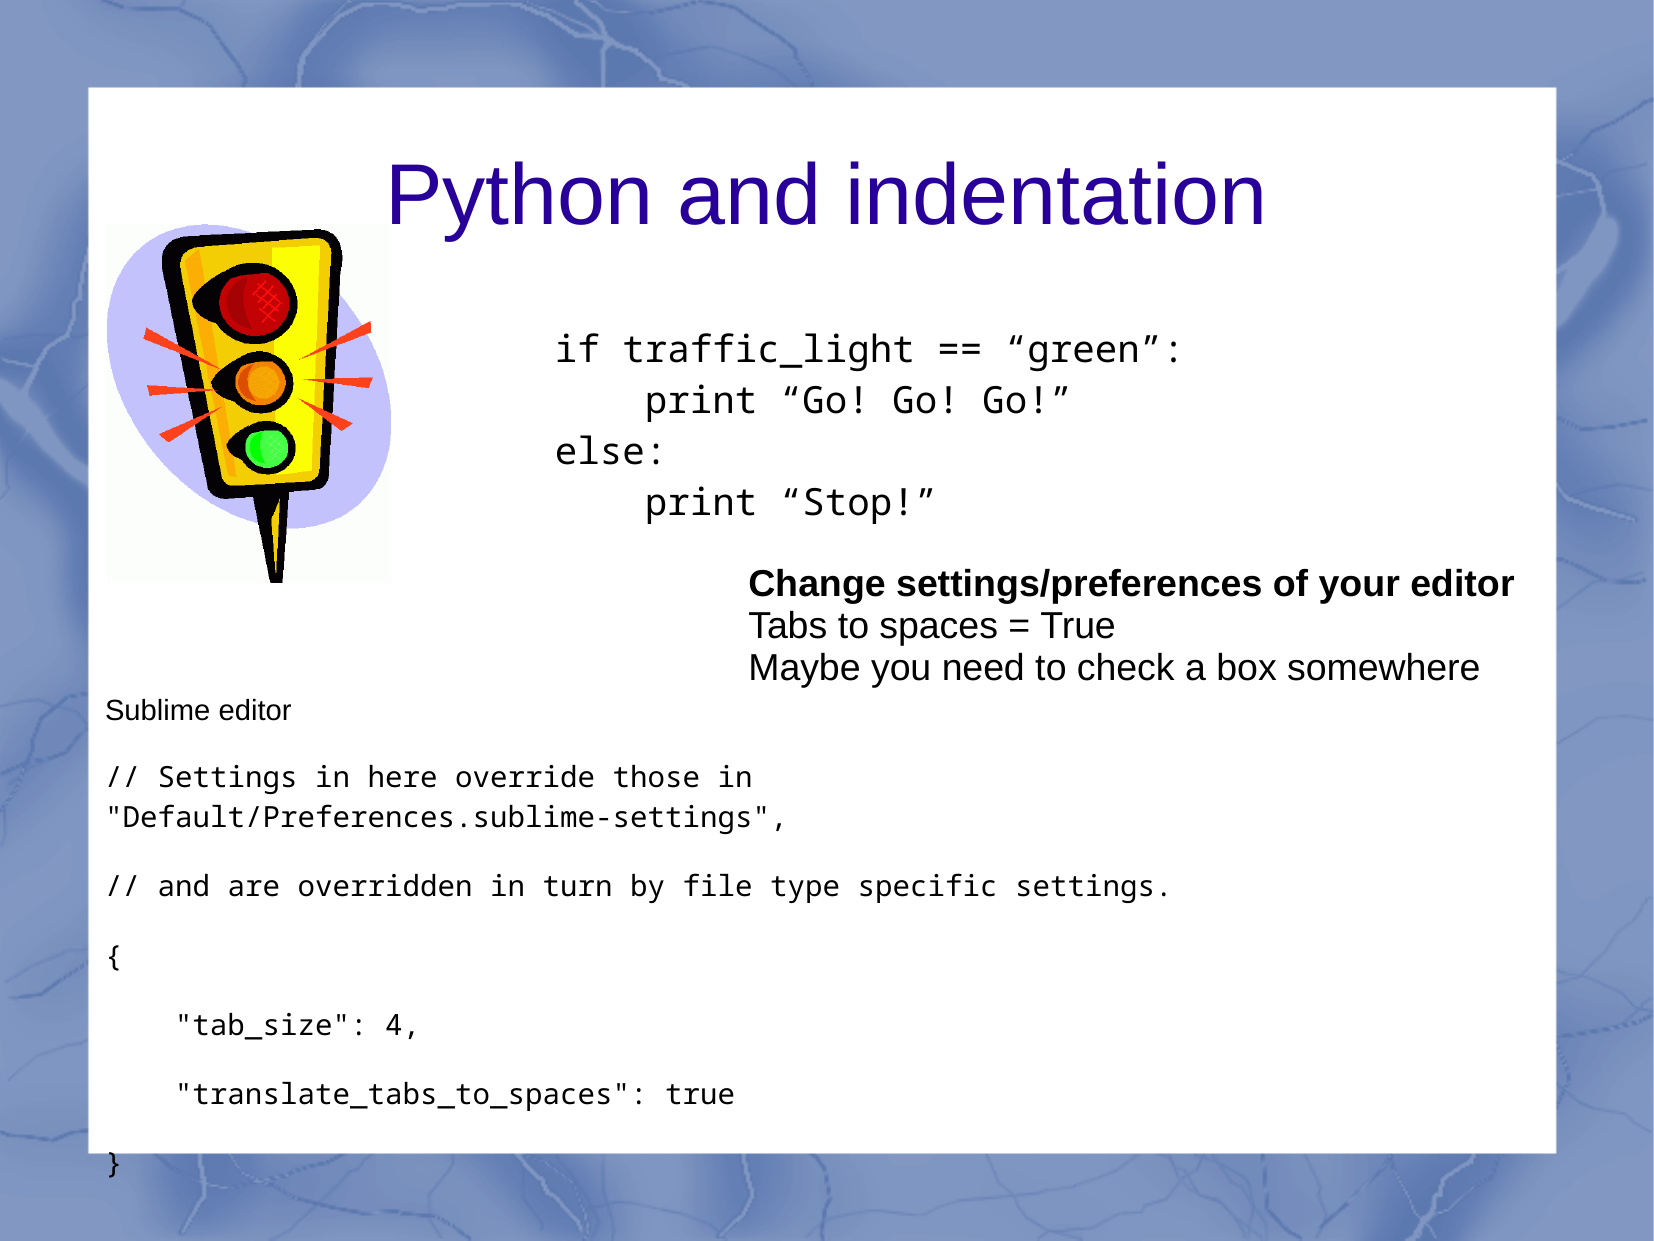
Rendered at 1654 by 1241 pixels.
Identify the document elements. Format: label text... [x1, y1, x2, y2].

list Sublime editor // Settings in here override those in "Default/Preferences.sublime-settings", // and are overridden in turn by file type specific settings. { "tab_size": 4, "translate_tabs_to_spaces": true } [105, 694, 1218, 1143]
text_box if traffic_light == “green”: print “Go! Go! Go!” else: print “Stop!” [540, 315, 1200, 504]
text_box Change settings/preferences of your editor Tabs to spaces = True Maybe you need to check a box somewhere [733, 555, 1531, 696]
picture [0, 0, 1654, 1241]
title Python and indentation [118, 90, 1536, 298]
